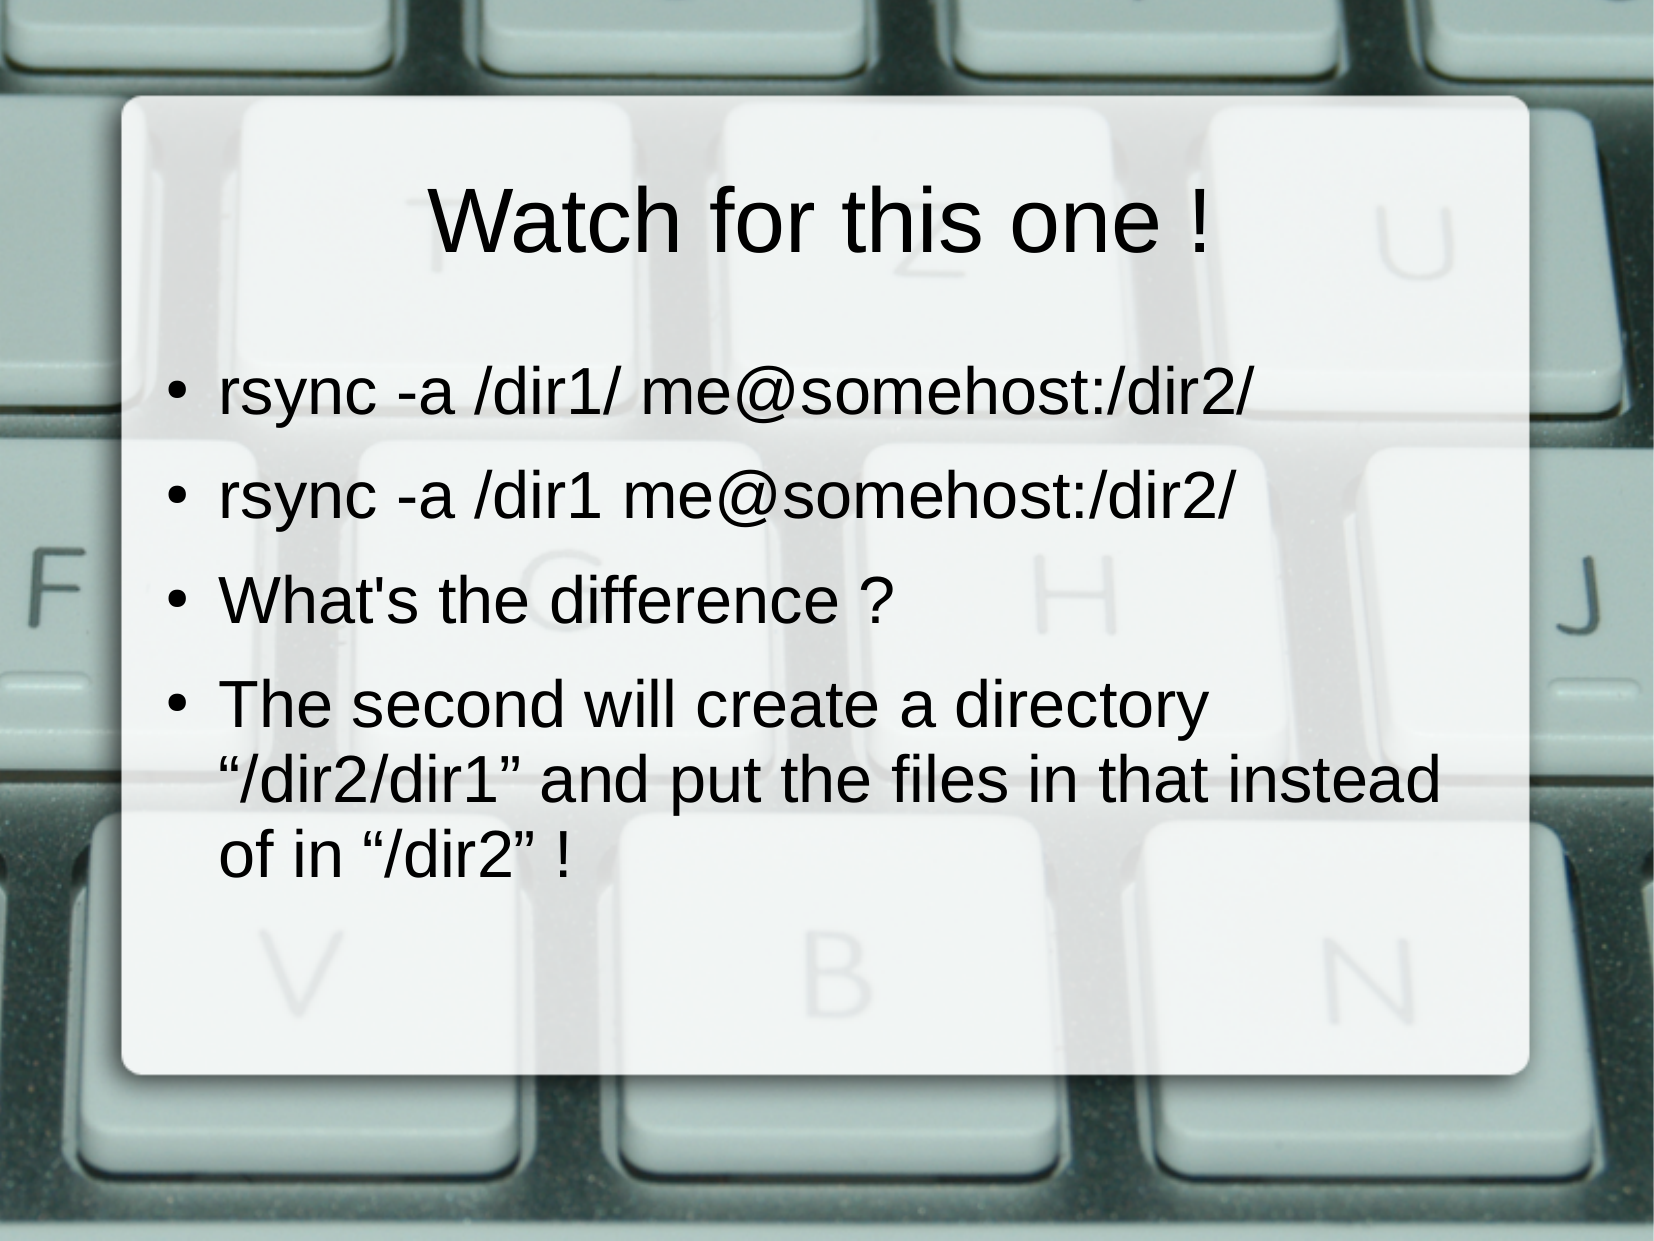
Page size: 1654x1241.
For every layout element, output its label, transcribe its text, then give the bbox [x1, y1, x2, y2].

list rsync -a /dir1/ me@somehost:/dir2/ rsync -a /dir1 me@somehost:/dir2/ What's the difference ? The second will create a directory “/dir2/dir1” and put the files in that instead of in “/dir2” ! [147, 354, 1506, 1049]
title Watch for this one ! [135, 125, 1506, 318]
picture [0, 0, 1654, 1241]
